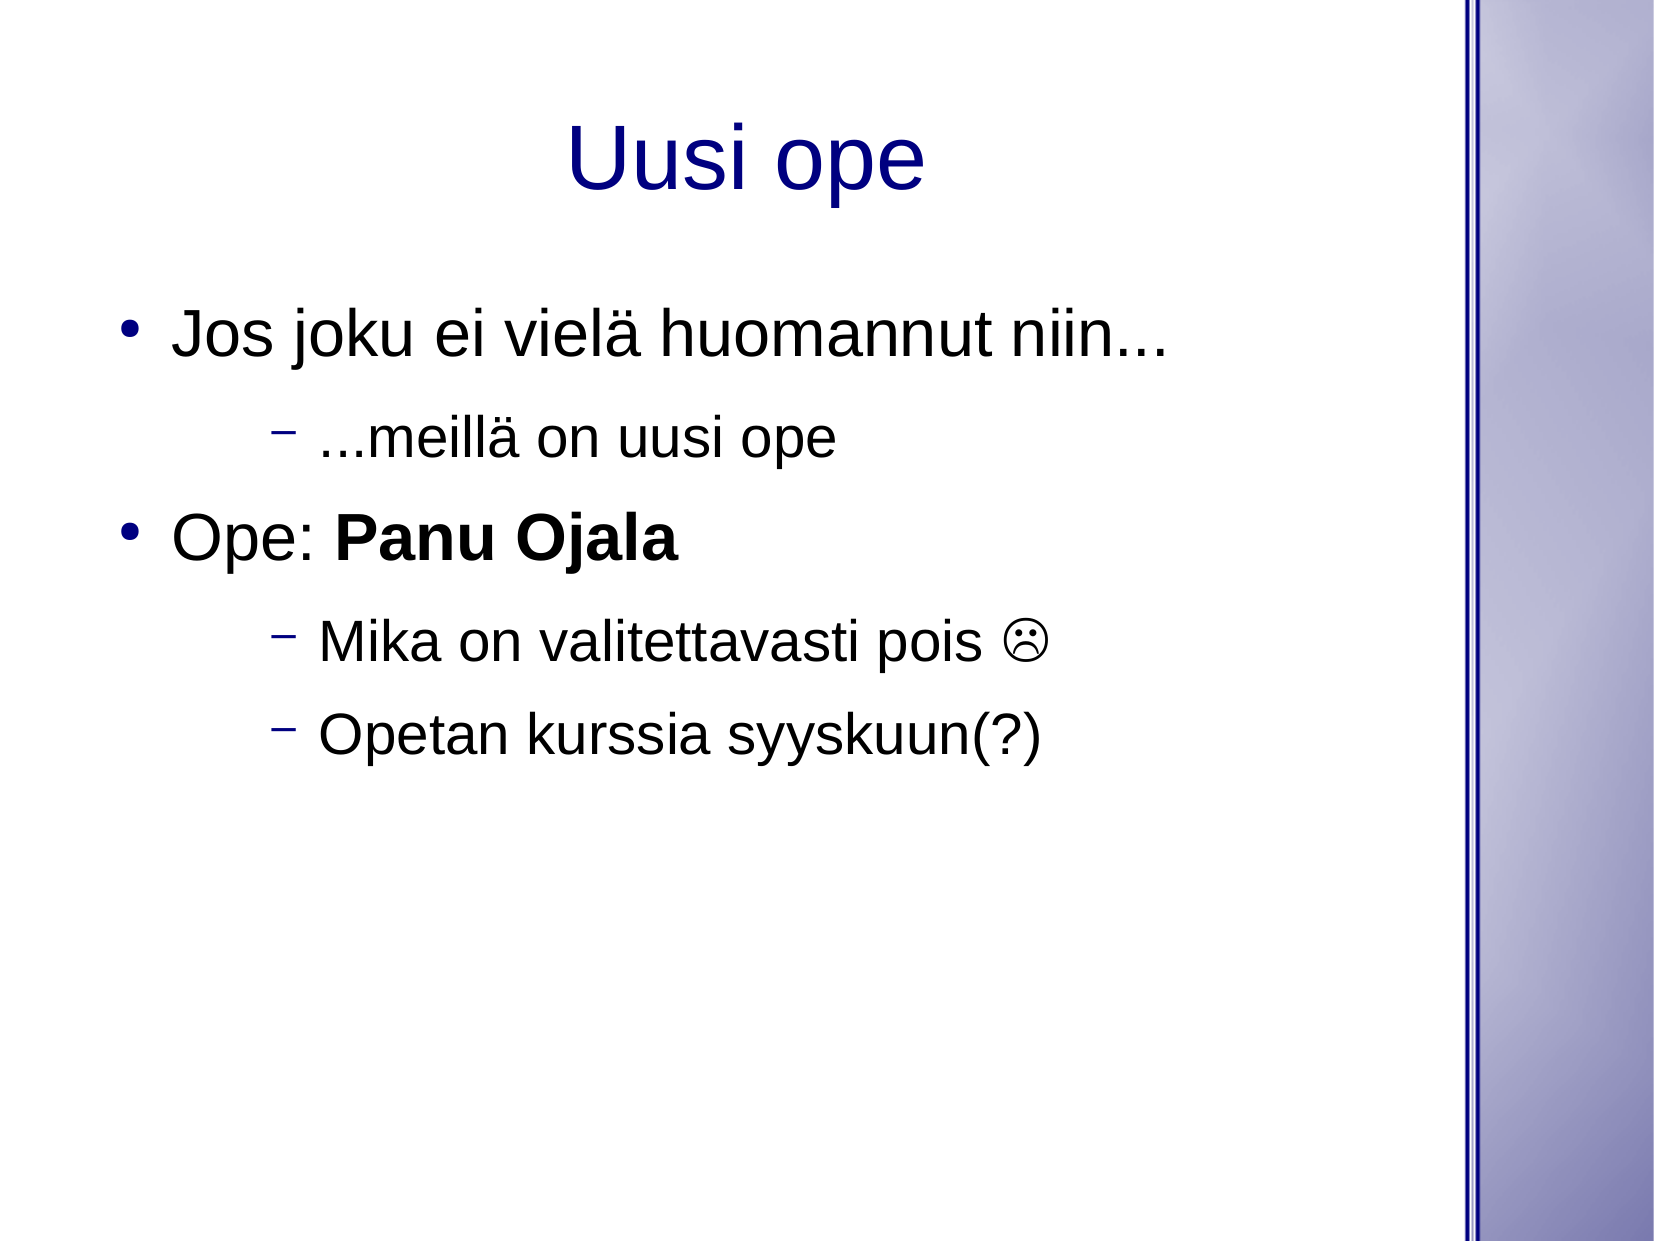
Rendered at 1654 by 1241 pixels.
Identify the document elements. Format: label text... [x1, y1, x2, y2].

title Uusi ope [47, 97, 1447, 209]
list Jos joku ei vielä huomannut niin... ...meillä on uusi ope Ope: Panu Ojala Mika on valitettavasti pois  Opetan kurssia syyskuun(?) [82, 290, 1571, 1094]
